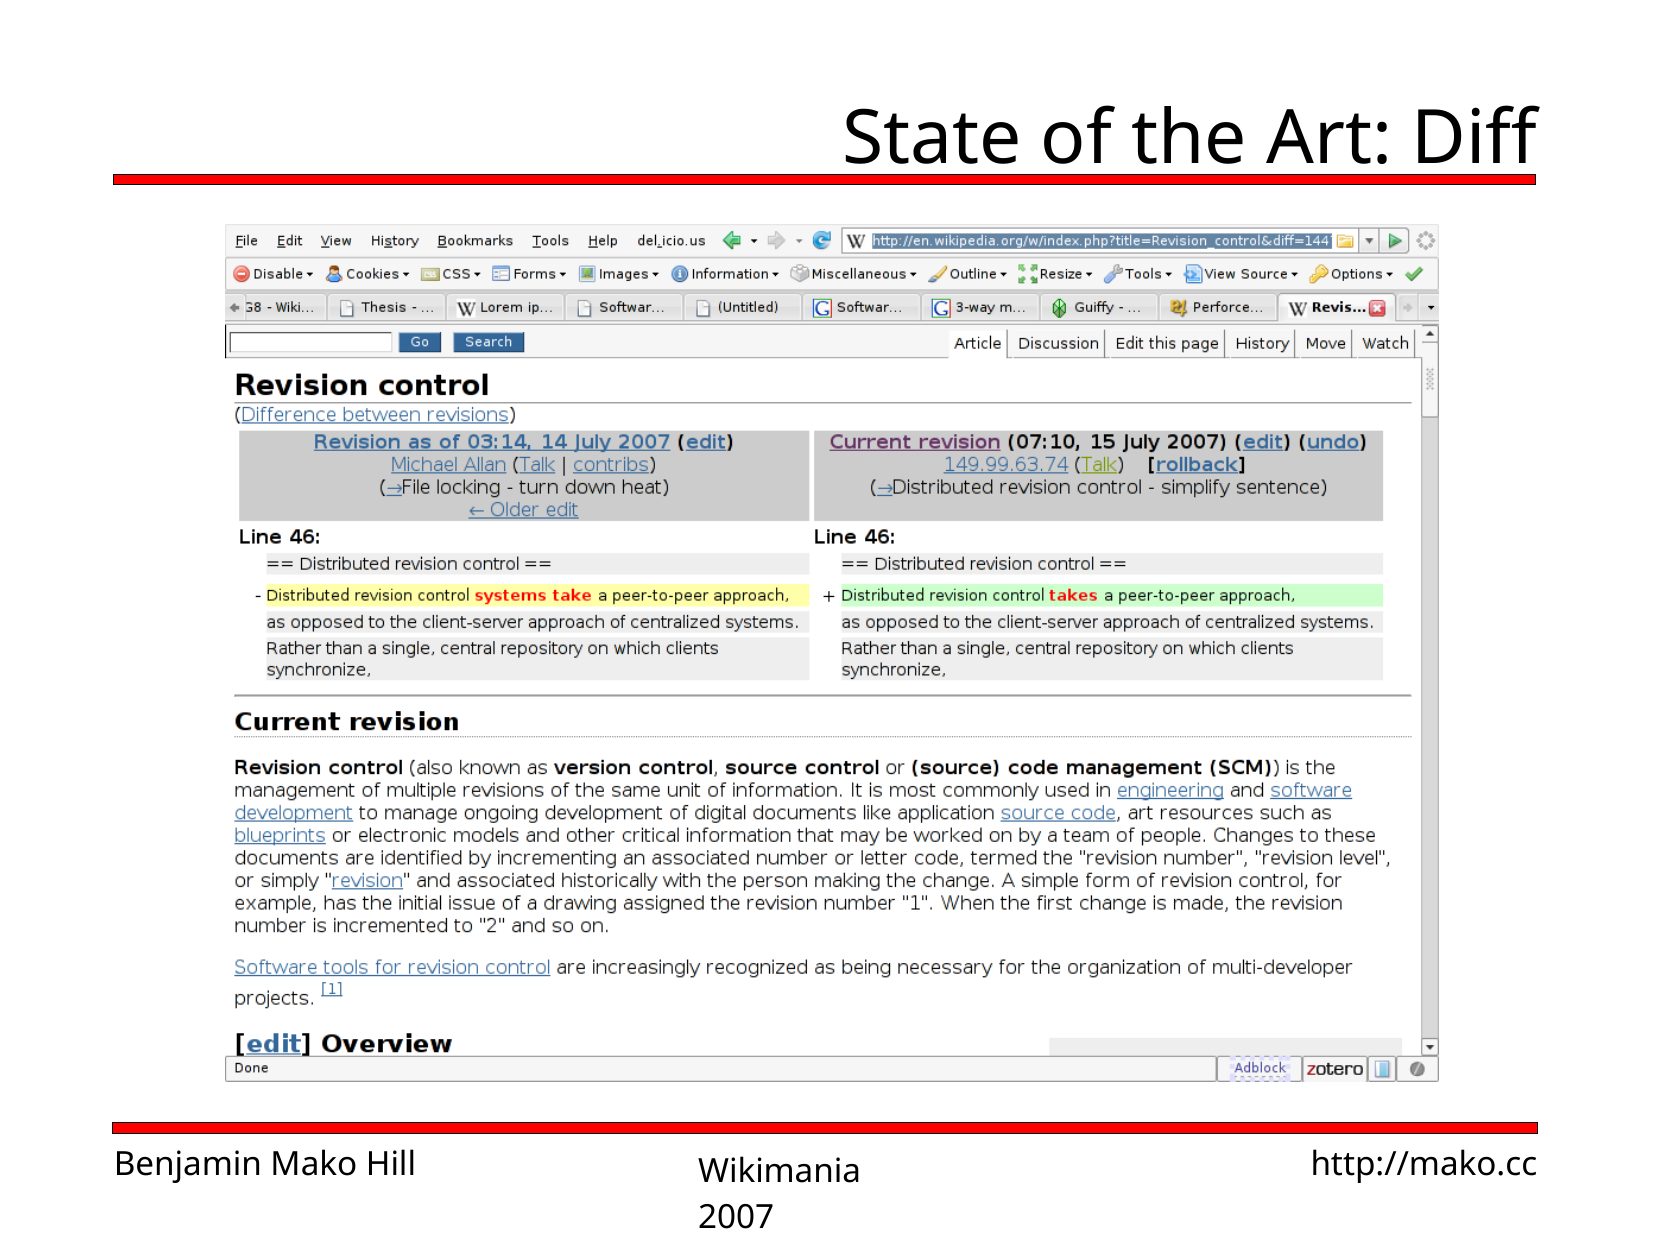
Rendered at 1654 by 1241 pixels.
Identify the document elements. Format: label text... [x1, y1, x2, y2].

title State of the Art: Diff [125, 70, 1538, 198]
picture [225, 224, 1439, 1083]
